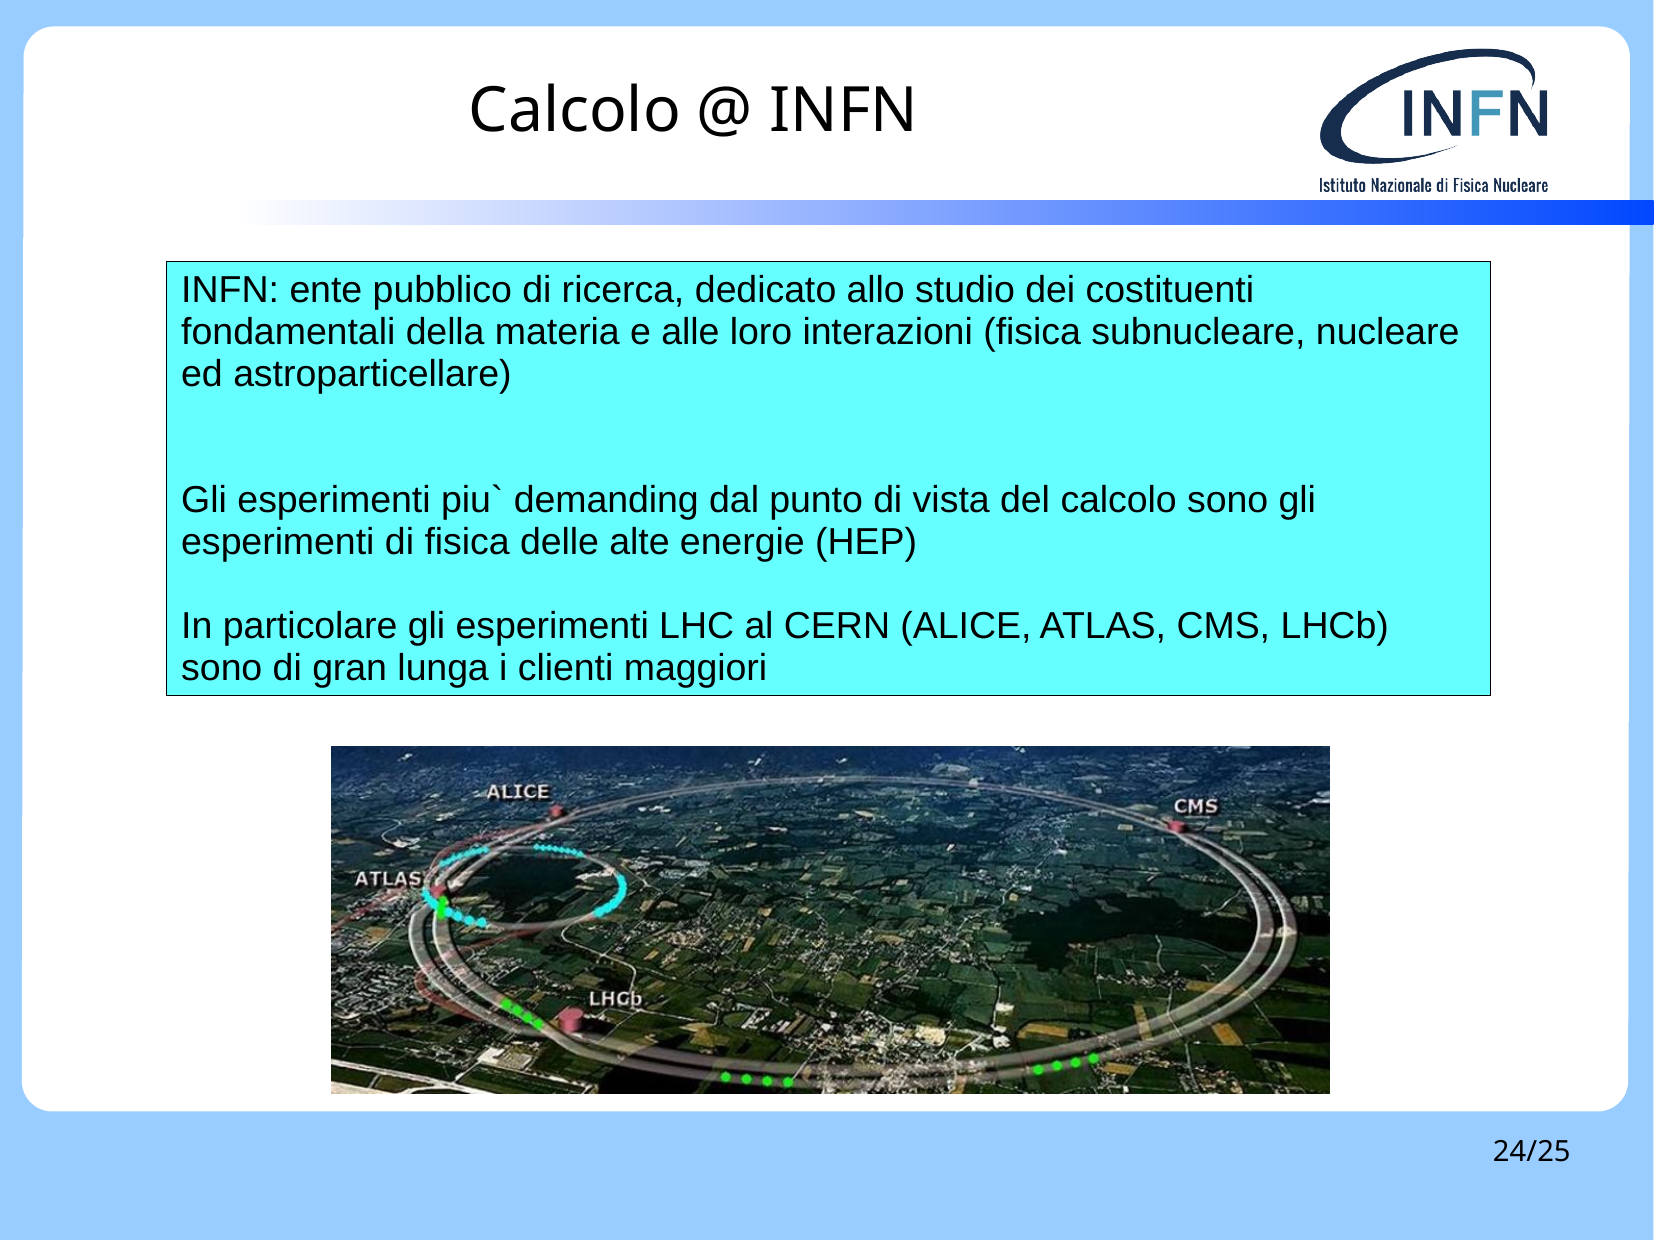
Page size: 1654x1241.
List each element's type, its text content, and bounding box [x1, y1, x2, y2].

title Calcolo @ INFN [49, 31, 1274, 184]
picture [1274, 31, 1593, 218]
text_box INFN: ente pubblico di ricerca, dedicato allo studio dei costituenti fondamentali della materia e alle loro interazioni (fisica subnucleare, nucleare ed astroparticellare) Gli esperimenti piu` demanding dal punto di vista del calcolo sono gli esperimenti di fisica delle alte energie (HEP) In particolare gli esperimenti LHC al CERN (ALICE, ATLAS, CMS, LHCb) sono di gran lunga i clienti maggiori [166, 261, 1491, 692]
picture [331, 746, 1330, 1094]
